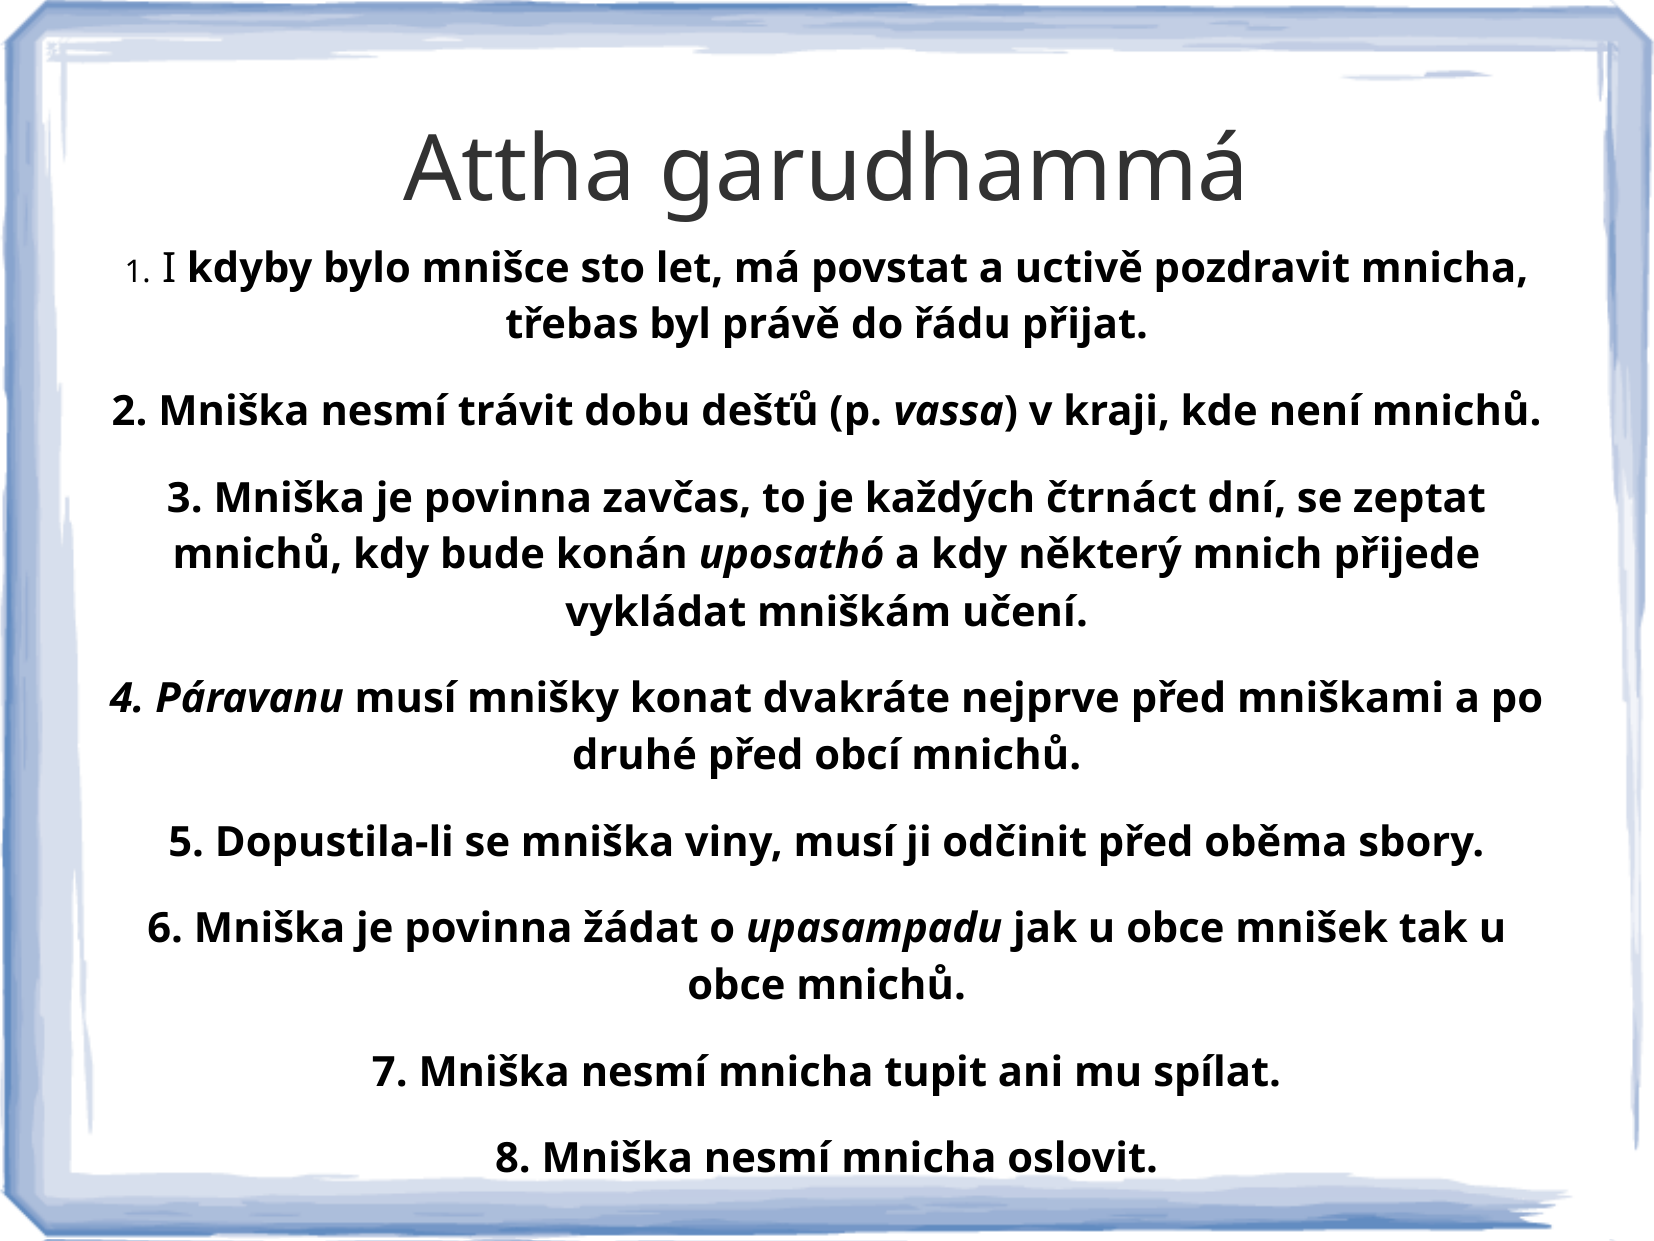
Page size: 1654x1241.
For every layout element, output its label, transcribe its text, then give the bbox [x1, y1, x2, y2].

text_box 1. I kdyby bylo mnišce sto let, má povstat a uctivě pozdravit mnicha, třebas byl právě do řádu přijat. 2. Mniška nesmí trávit dobu dešťů (p. vassa) v kraji, kde není mnichů. 3. Mniška je povinna zavčas, to je každých čtrnáct dní, se zeptat mnichů, kdy bude konán uposathó a kdy některý mnich přijede vykládat mniškám učení. 4. Páravanu musí mnišky konat dvakráte nejprve před mniškami a po druhé před obcí mnichů. 5. Dopustila-li se mniška viny, musí ji odčinit před oběma sbory. 6. Mniška je povinna žádat o upasampadu jak u obce mnišek tak u obce mnichů. 7. Mniška nesmí mnicha tupit ani mu spílat. 8. Mniška nesmí mnicha oslovit. [82, 241, 1571, 1182]
picture [0, 0, 1654, 1241]
text_box Attha garudhammá [82, 61, 1571, 241]
